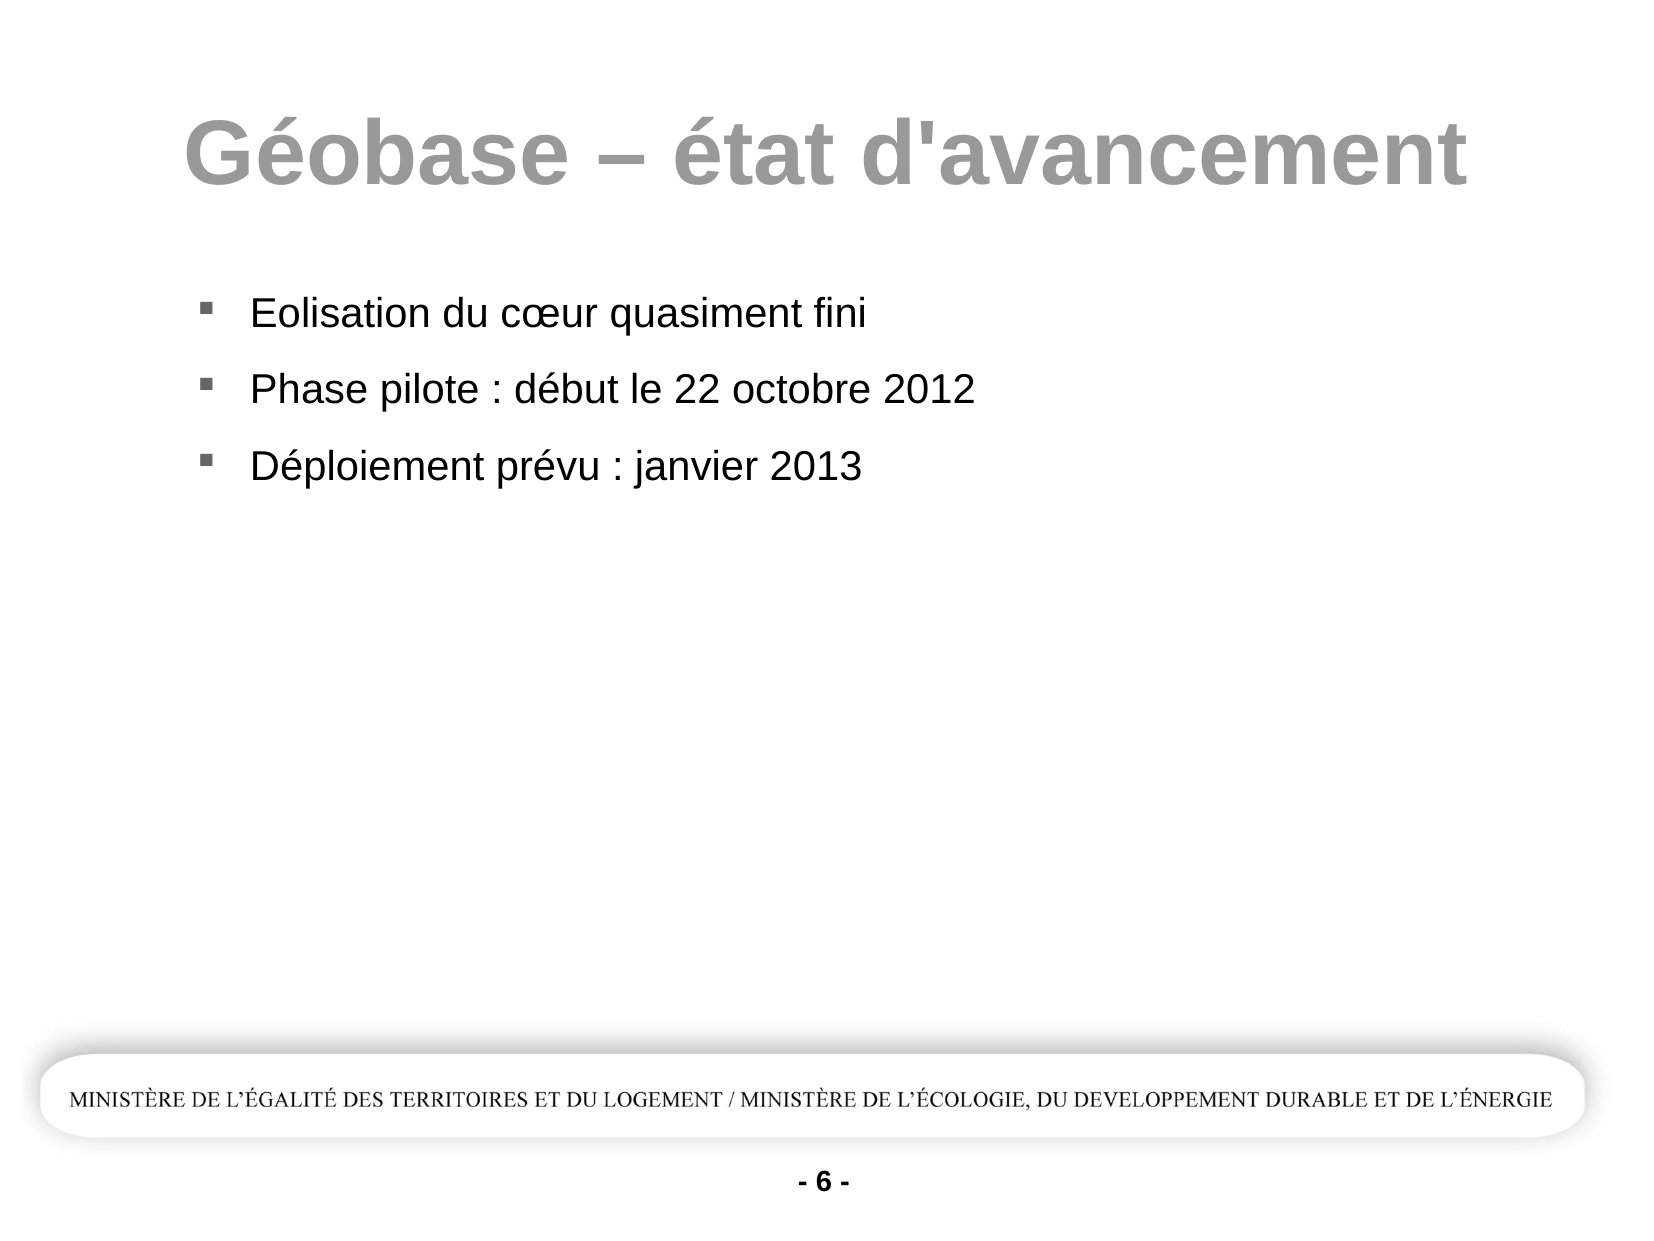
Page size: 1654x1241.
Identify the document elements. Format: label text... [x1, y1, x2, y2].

title Géobase – état d'avancement [82, 56, 1571, 250]
list Eolisation du cœur quasiment fini Phase pilote : début le 22 octobre 2012 Déploiement prévu : janvier 2013 [179, 290, 1509, 1094]
picture [23, 1014, 1612, 1159]
